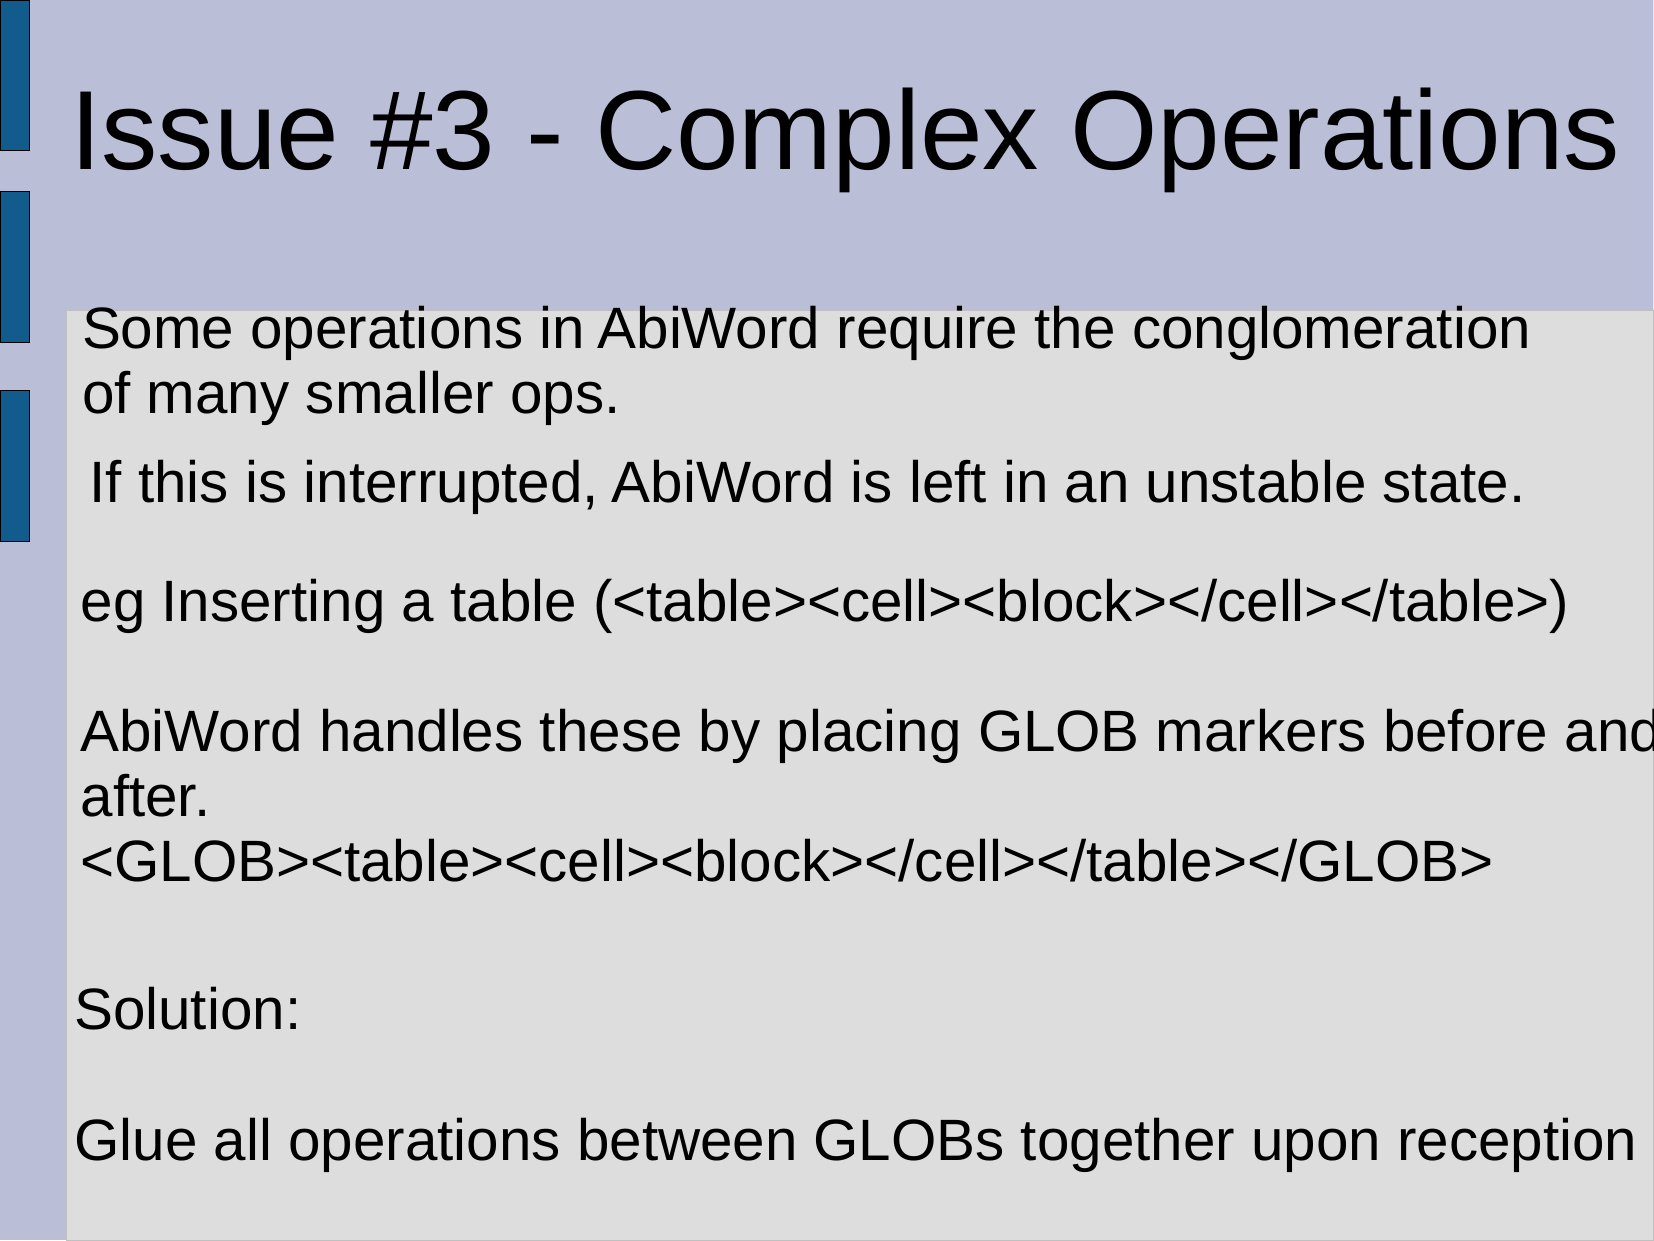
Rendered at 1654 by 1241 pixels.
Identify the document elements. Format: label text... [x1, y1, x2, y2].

text_box Some operations in AbiWord require the conglomeration of many smaller ops. [67, 288, 1552, 443]
text_box eg Inserting a table (<table><cell><block></cell></table>) AbiWord handles these by placing GLOB markers before and after. <GLOB><table><cell><block></cell></table></GLOB> [65, 560, 1654, 966]
text_box Solution: Glue all operations between GLOBs together upon reception [59, 969, 1654, 1180]
text_box If this is interrupted, AbiWord is left in an unstable state. [74, 442, 1541, 523]
text_box Issue #3 - Complex Operations [55, 60, 1637, 201]
